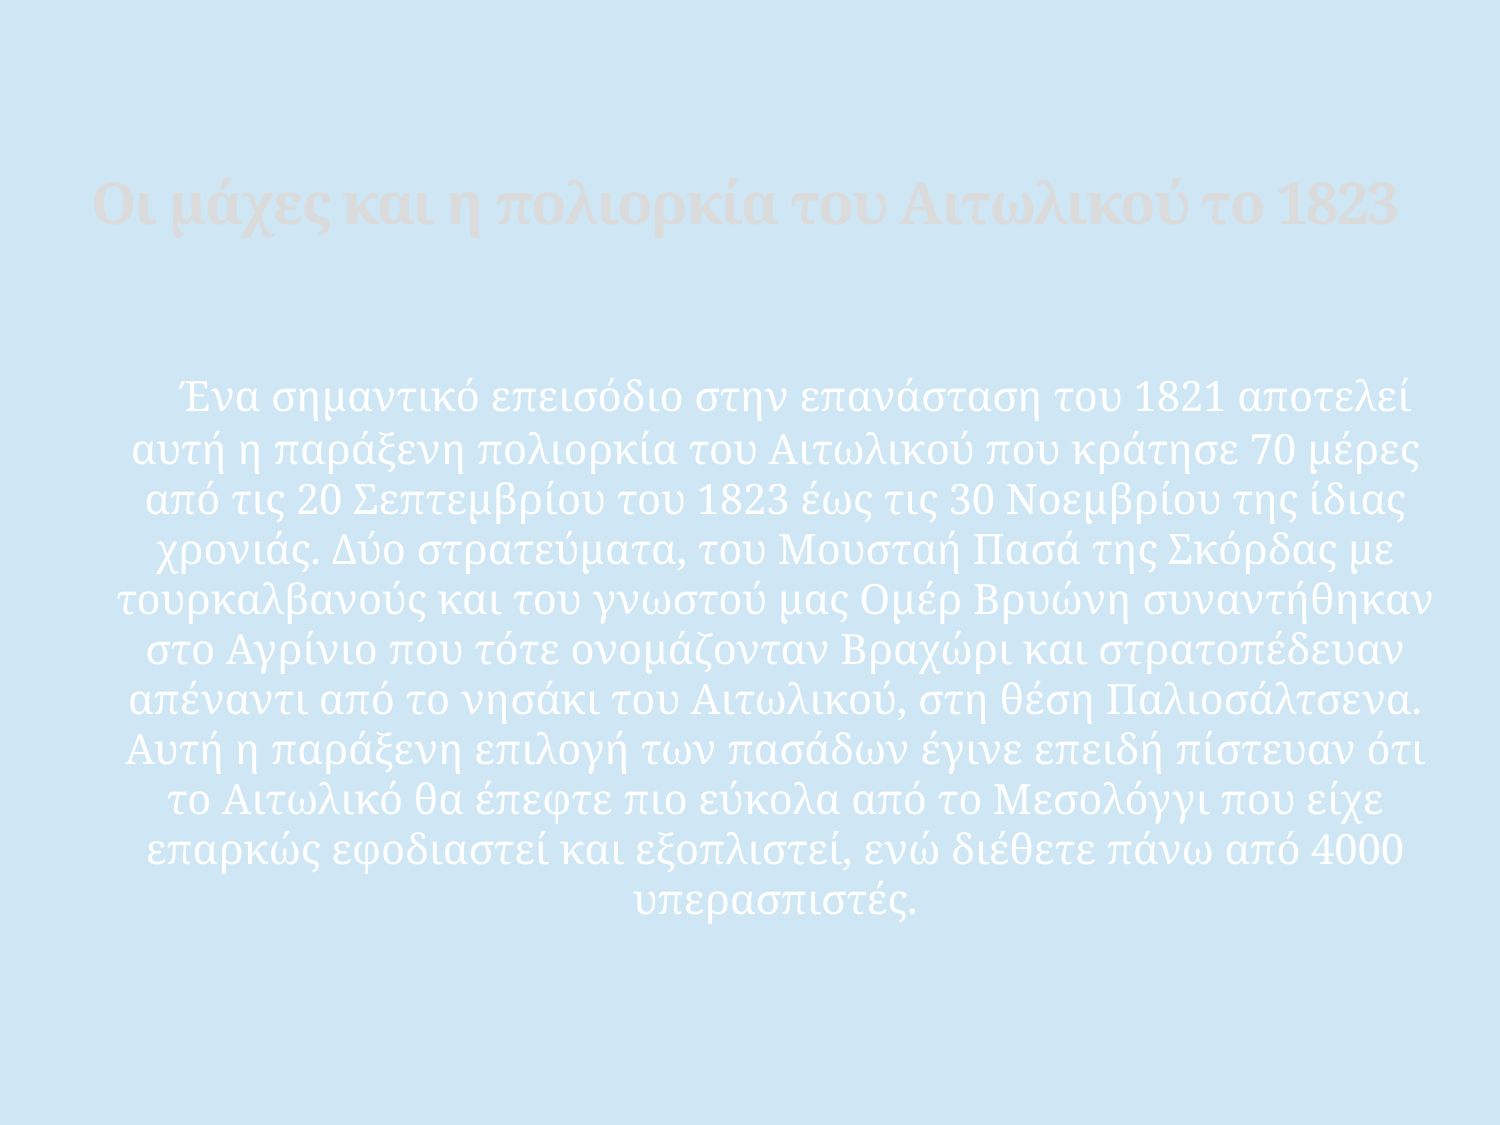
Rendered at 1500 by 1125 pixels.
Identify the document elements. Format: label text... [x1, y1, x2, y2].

list Ένα σημαντικό επεισόδιο στην επανάσταση του 1821 αποτελεί αυτή η παράξενη πολιορκία του Αιτωλικού που κράτησε 70 μέρες από τις 20 Σεπτεμβρίου του 1823 έως τις 30 Νοεμβρίου της ίδιας χρονιάς. Δύο στρατεύματα, του Μουσταή Πασά της Σκόρδας με τουρκαλβανούς και του γνωστού μας Ομέρ Βρυώνη συναντήθηκαν στο Αγρίνιο που τότε ονομάζονταν Βραχώρι και στρατοπέδευαν απέναντι από το νησάκι του Αιτωλικού, στη θέση Παλιοσάλτσενα. Αυτή η παράξενη επιλογή των πασάδων έγινε επειδή πίστευαν ότι το Αιτωλικό θα έπεφτε πιο εύκολα από το Μεσολόγγι που είχε επαρκώς εφοδιαστεί και εξοπλιστεί, ενώ διέθετε πάνω από 4000 υπερασπιστές. [100, 349, 1451, 1093]
title Οι μάχες και η πολιορκία του Αιτωλικού το 1823 [76, 137, 1427, 325]
